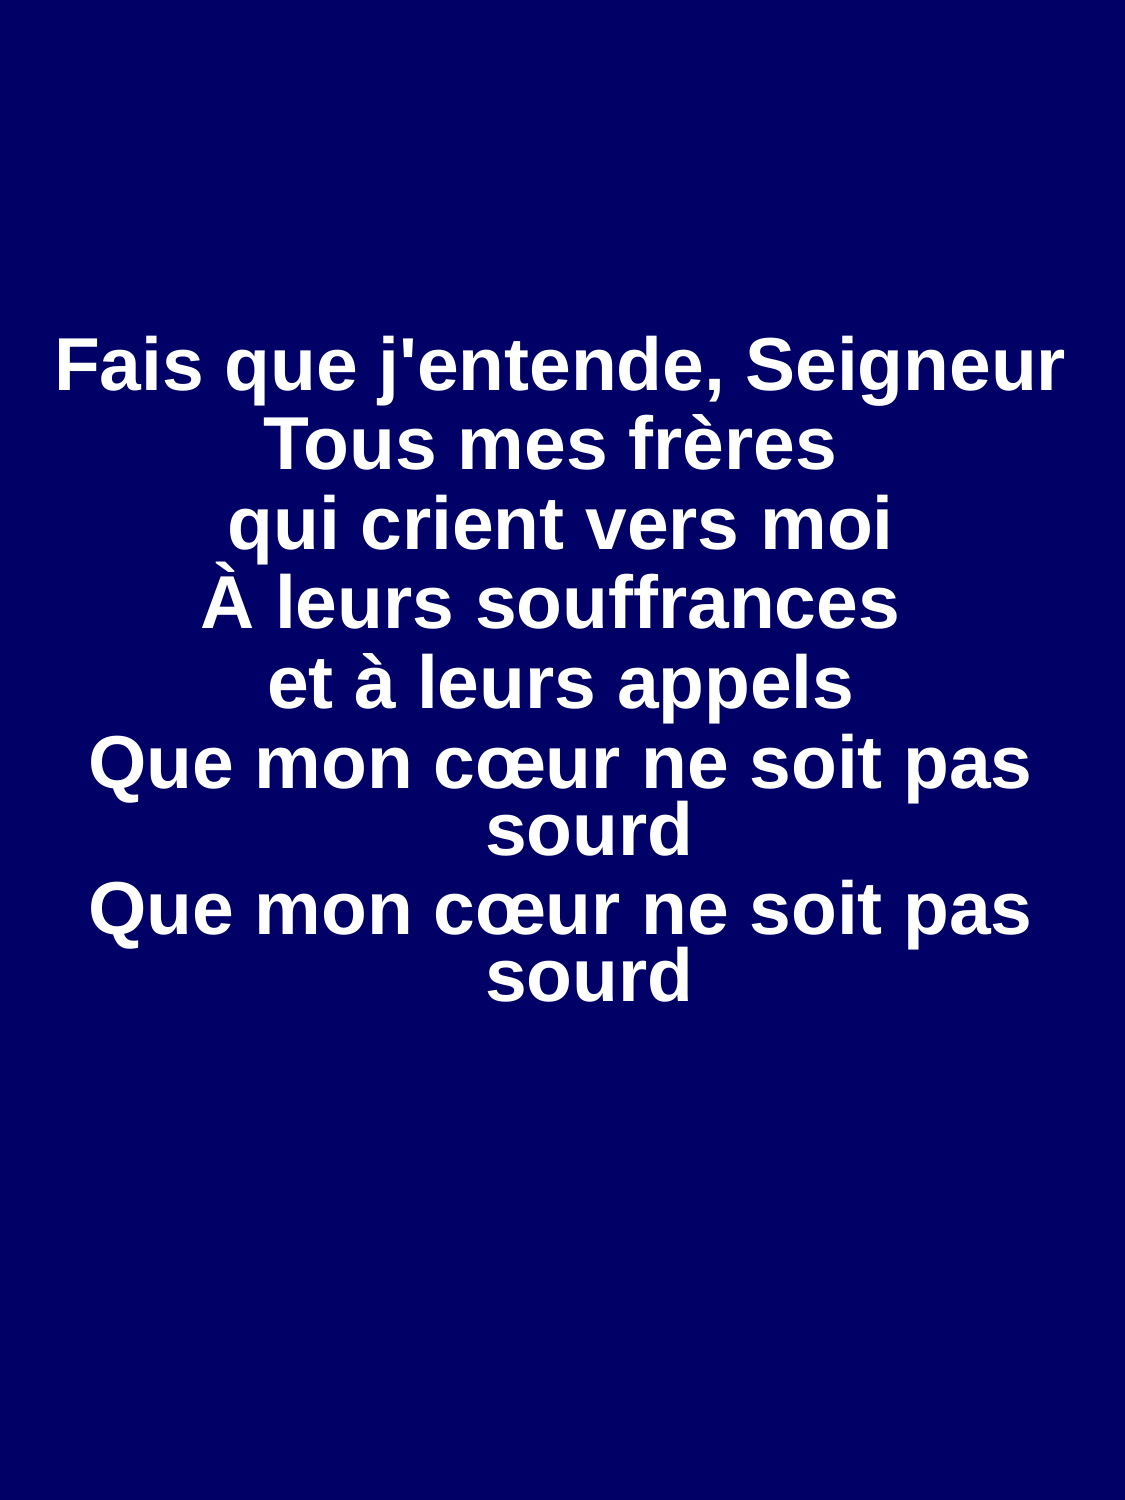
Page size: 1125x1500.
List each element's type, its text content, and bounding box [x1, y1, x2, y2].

text_box Fais que j'entende, Seigneur Tous mes frères qui crient vers moi À leurs souffrances et à leurs appels Que mon cœur ne soit pas sourd Que mon cœur ne soit pas sourd [11, 35, 1111, 1441]
